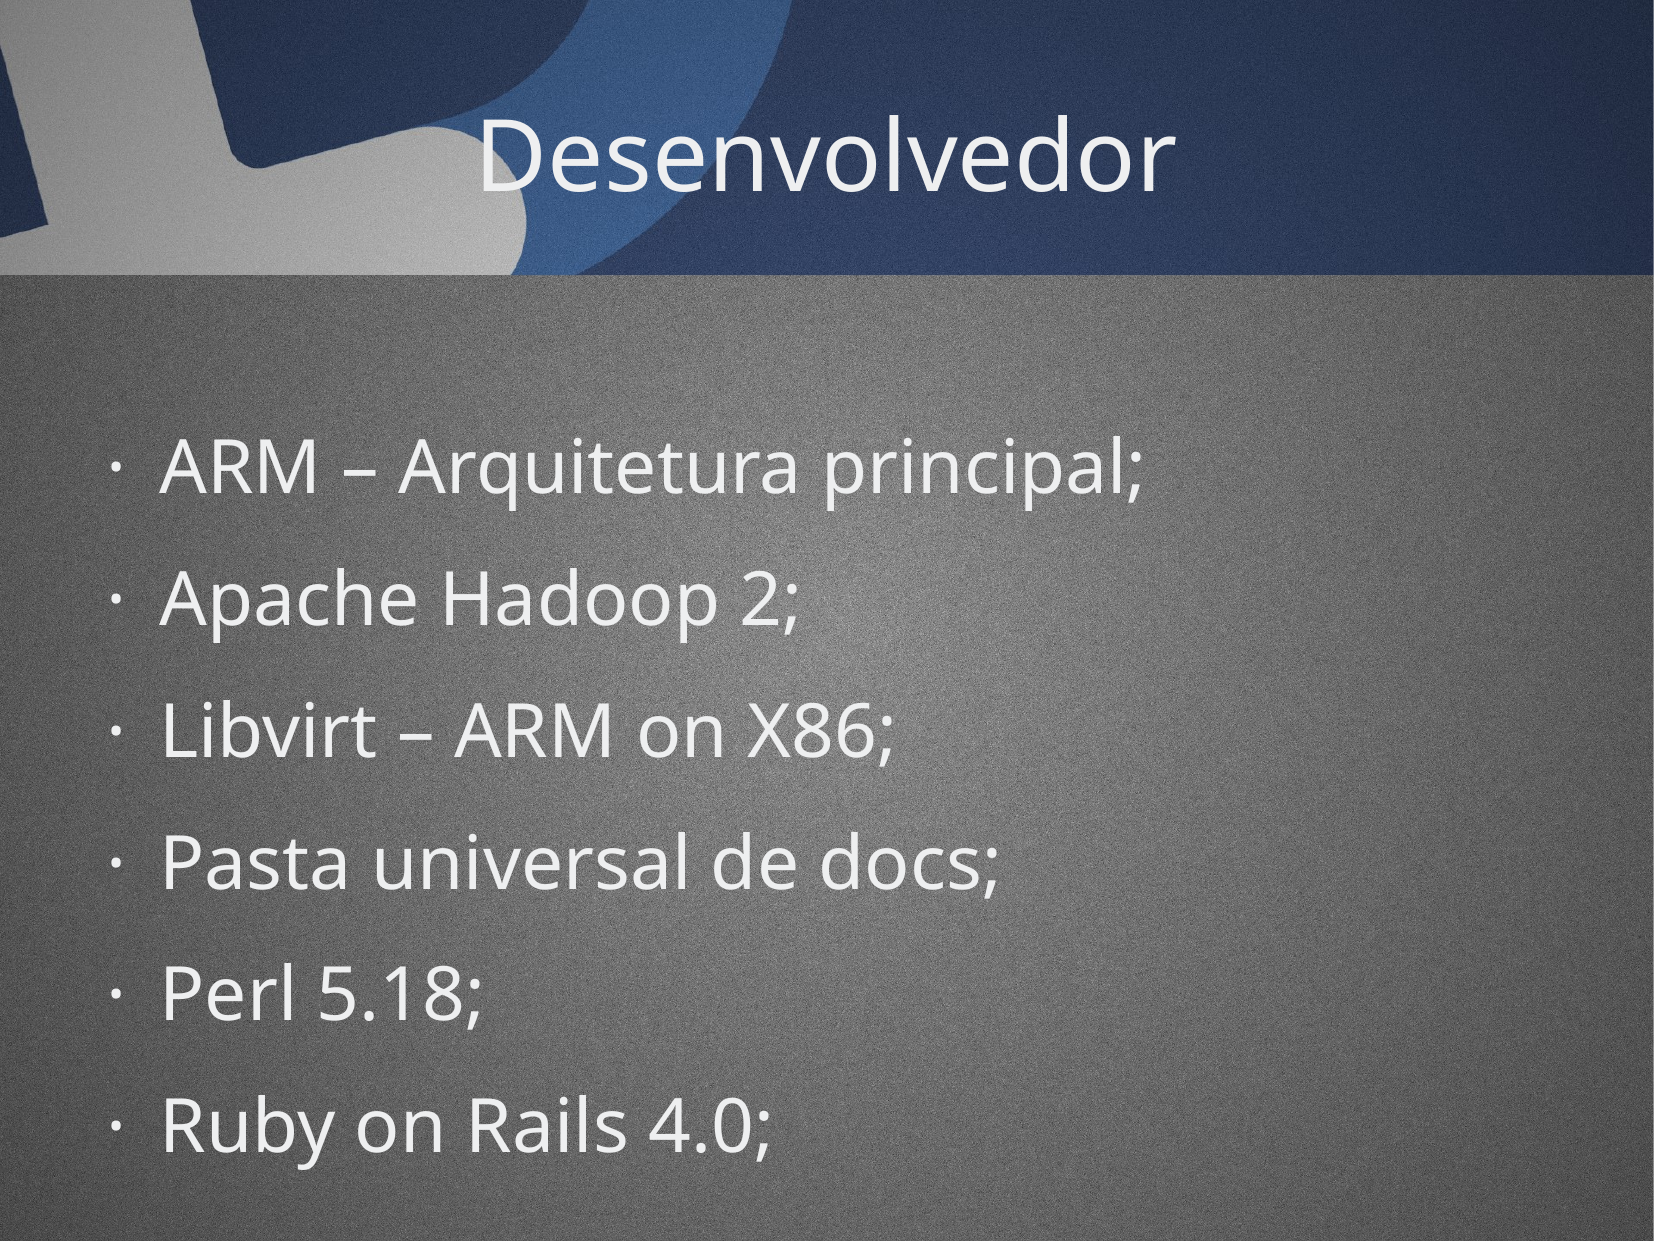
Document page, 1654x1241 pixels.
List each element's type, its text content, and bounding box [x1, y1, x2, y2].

picture [0, 0, 1654, 1241]
list ARM – Arquitetura principal; Apache Hadoop 2; Libvirt – ARM on X86; Pasta universal de docs; Perl 5.18; Ruby on Rails 4.0; [88, 413, 1577, 1133]
title Desenvolvedor [82, 49, 1571, 257]
